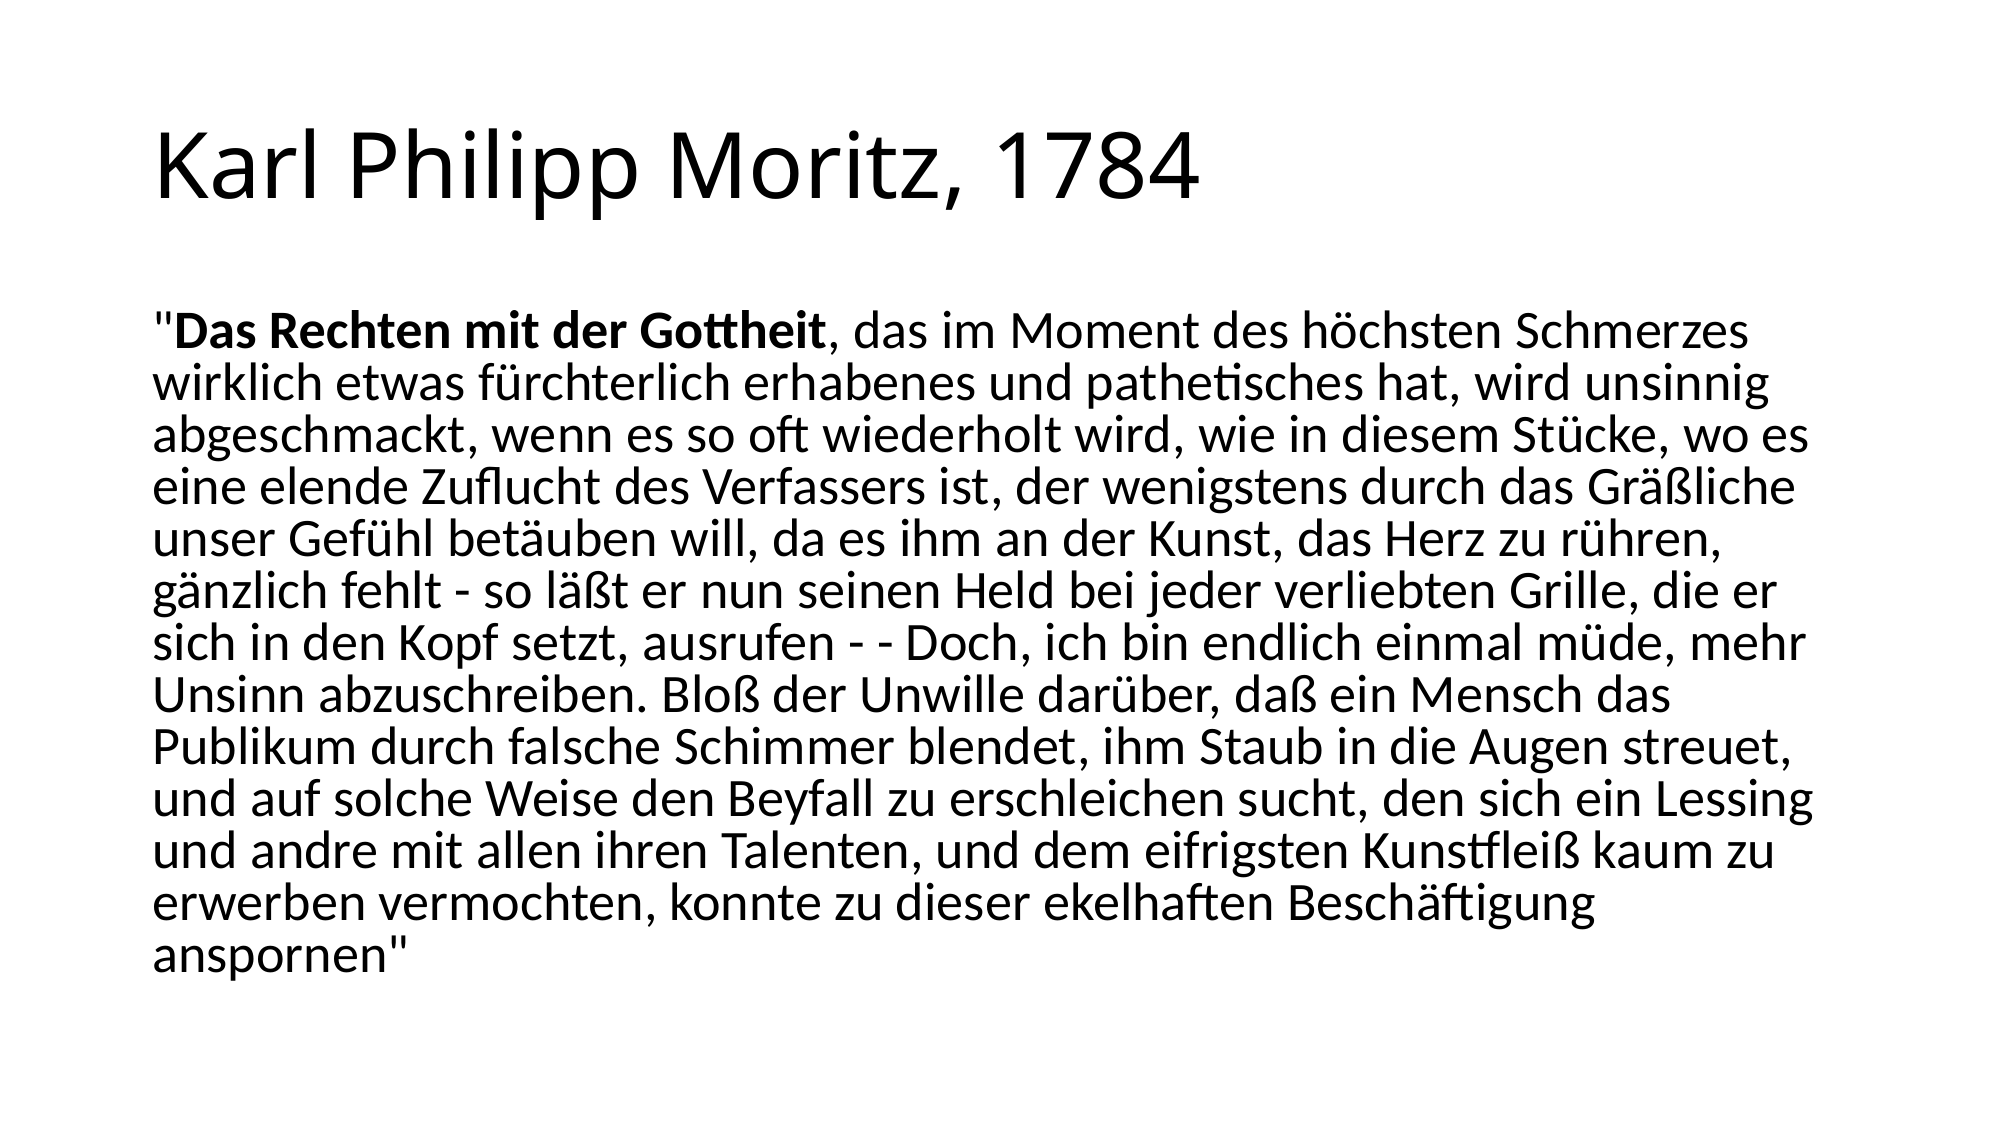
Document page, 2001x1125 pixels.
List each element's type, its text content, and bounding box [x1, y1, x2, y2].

list "Das Rechten mit der Gottheit, das im Moment des höchsten Schmerzes wirklich etwas fürchterlich erhabenes und pathetisches hat, wird unsinnig abgeschmackt, wenn es so oft wiederholt wird, wie in diesem Stücke, wo es eine elende Zuflucht des Verfassers ist, der wenigstens durch das Gräßliche unser Gefühl betäuben will, da es ihm an der Kunst, das Herz zu rühren, gänzlich fehlt - so läßt er nun seinen Held bei jeder verliebten Grille, die er sich in den Kopf setzt, ausrufen - - Doch, ich bin endlich einmal müde, mehr Unsinn abzuschreiben. Bloß der Unwille darüber, daß ein Mensch das Publikum durch falsche Schimmer blendet, ihm Staub in die Augen streuet, und auf solche Weise den Beyfall zu erschleichen sucht, den sich ein Lessing und andre mit allen ihren Talenten, und dem eifrigsten Kunstfleiß kaum zu erwerben vermochten, konnte zu dieser ekelhaften Beschäftigung anspornen" [137, 299, 1863, 1014]
title Karl Philipp Moritz, 1784 [137, 59, 1863, 278]
